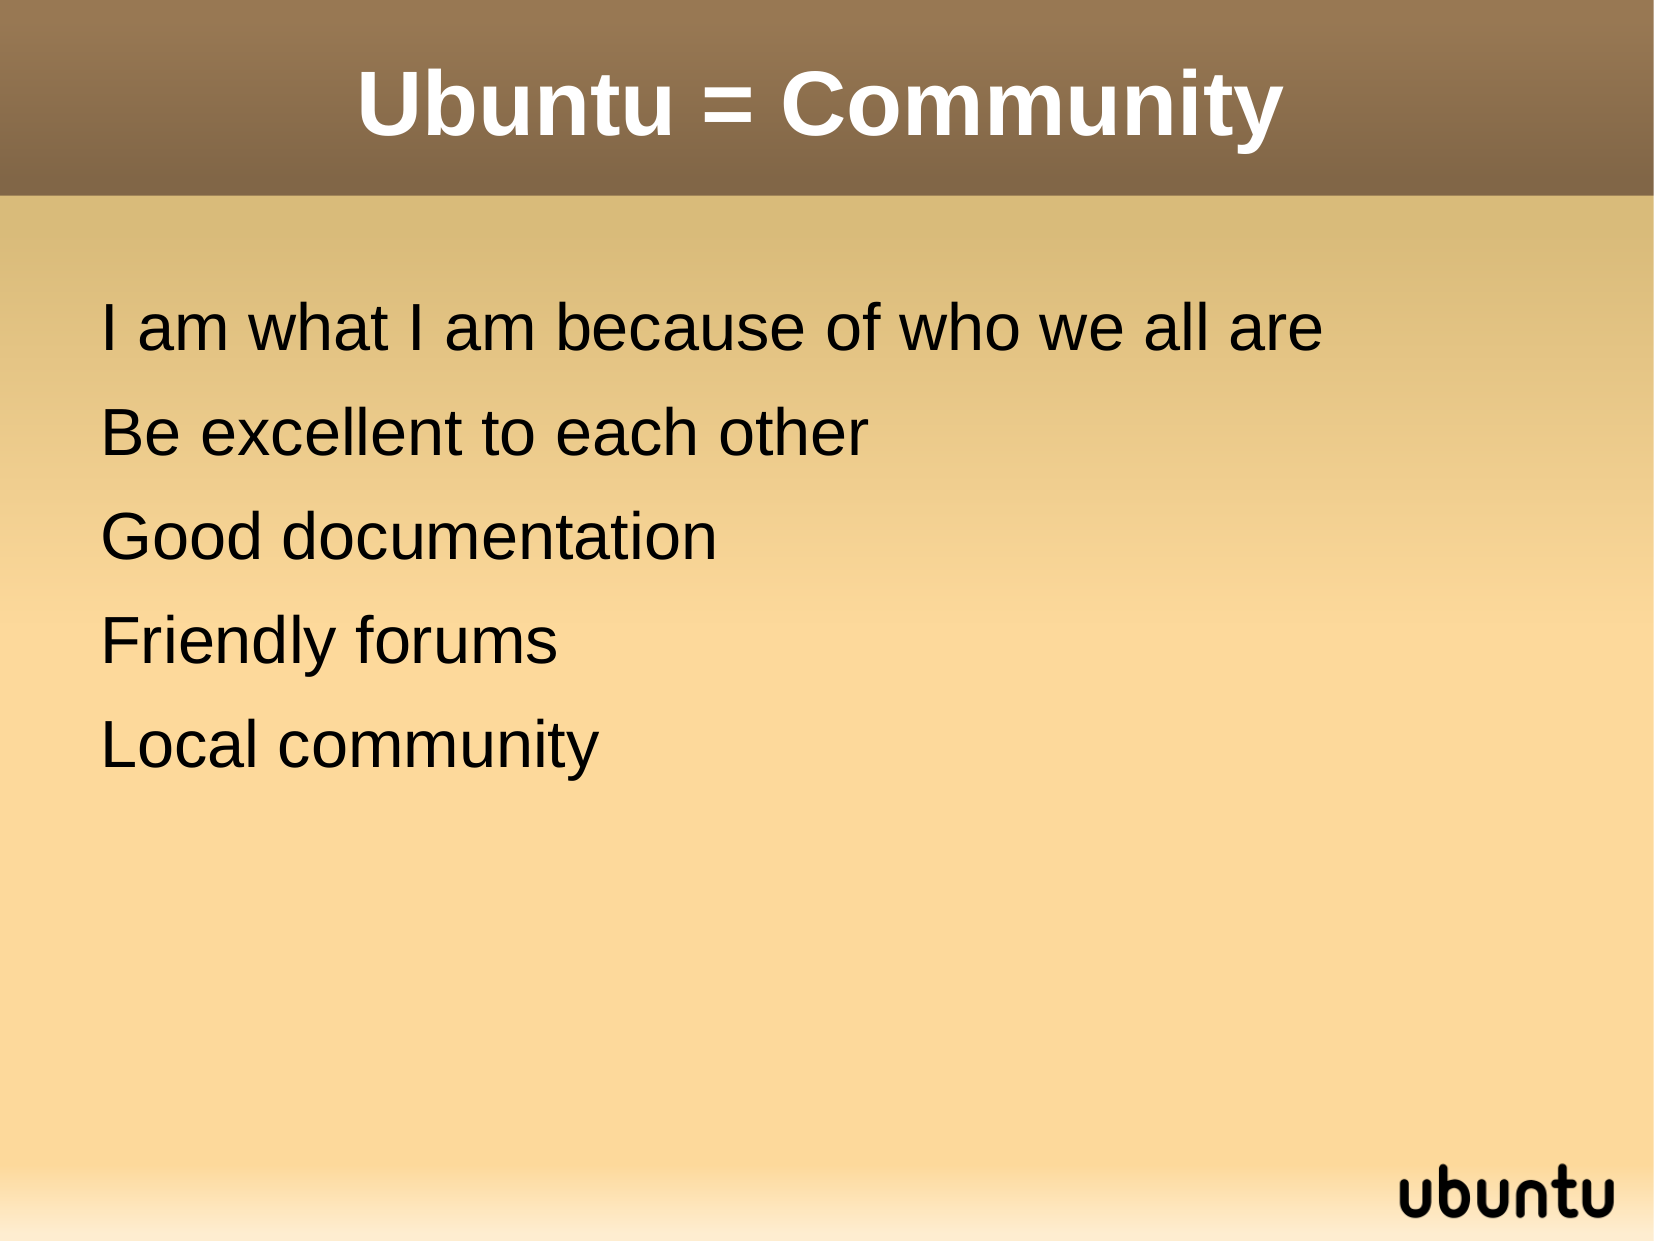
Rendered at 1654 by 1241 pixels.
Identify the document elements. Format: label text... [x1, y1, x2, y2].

title Ubuntu = Community [76, 7, 1565, 200]
picture [0, 0, 1654, 1241]
list I am what I am because of who we all are Be excellent to each other Good documentation Friendly forums Local community [82, 290, 1571, 1094]
